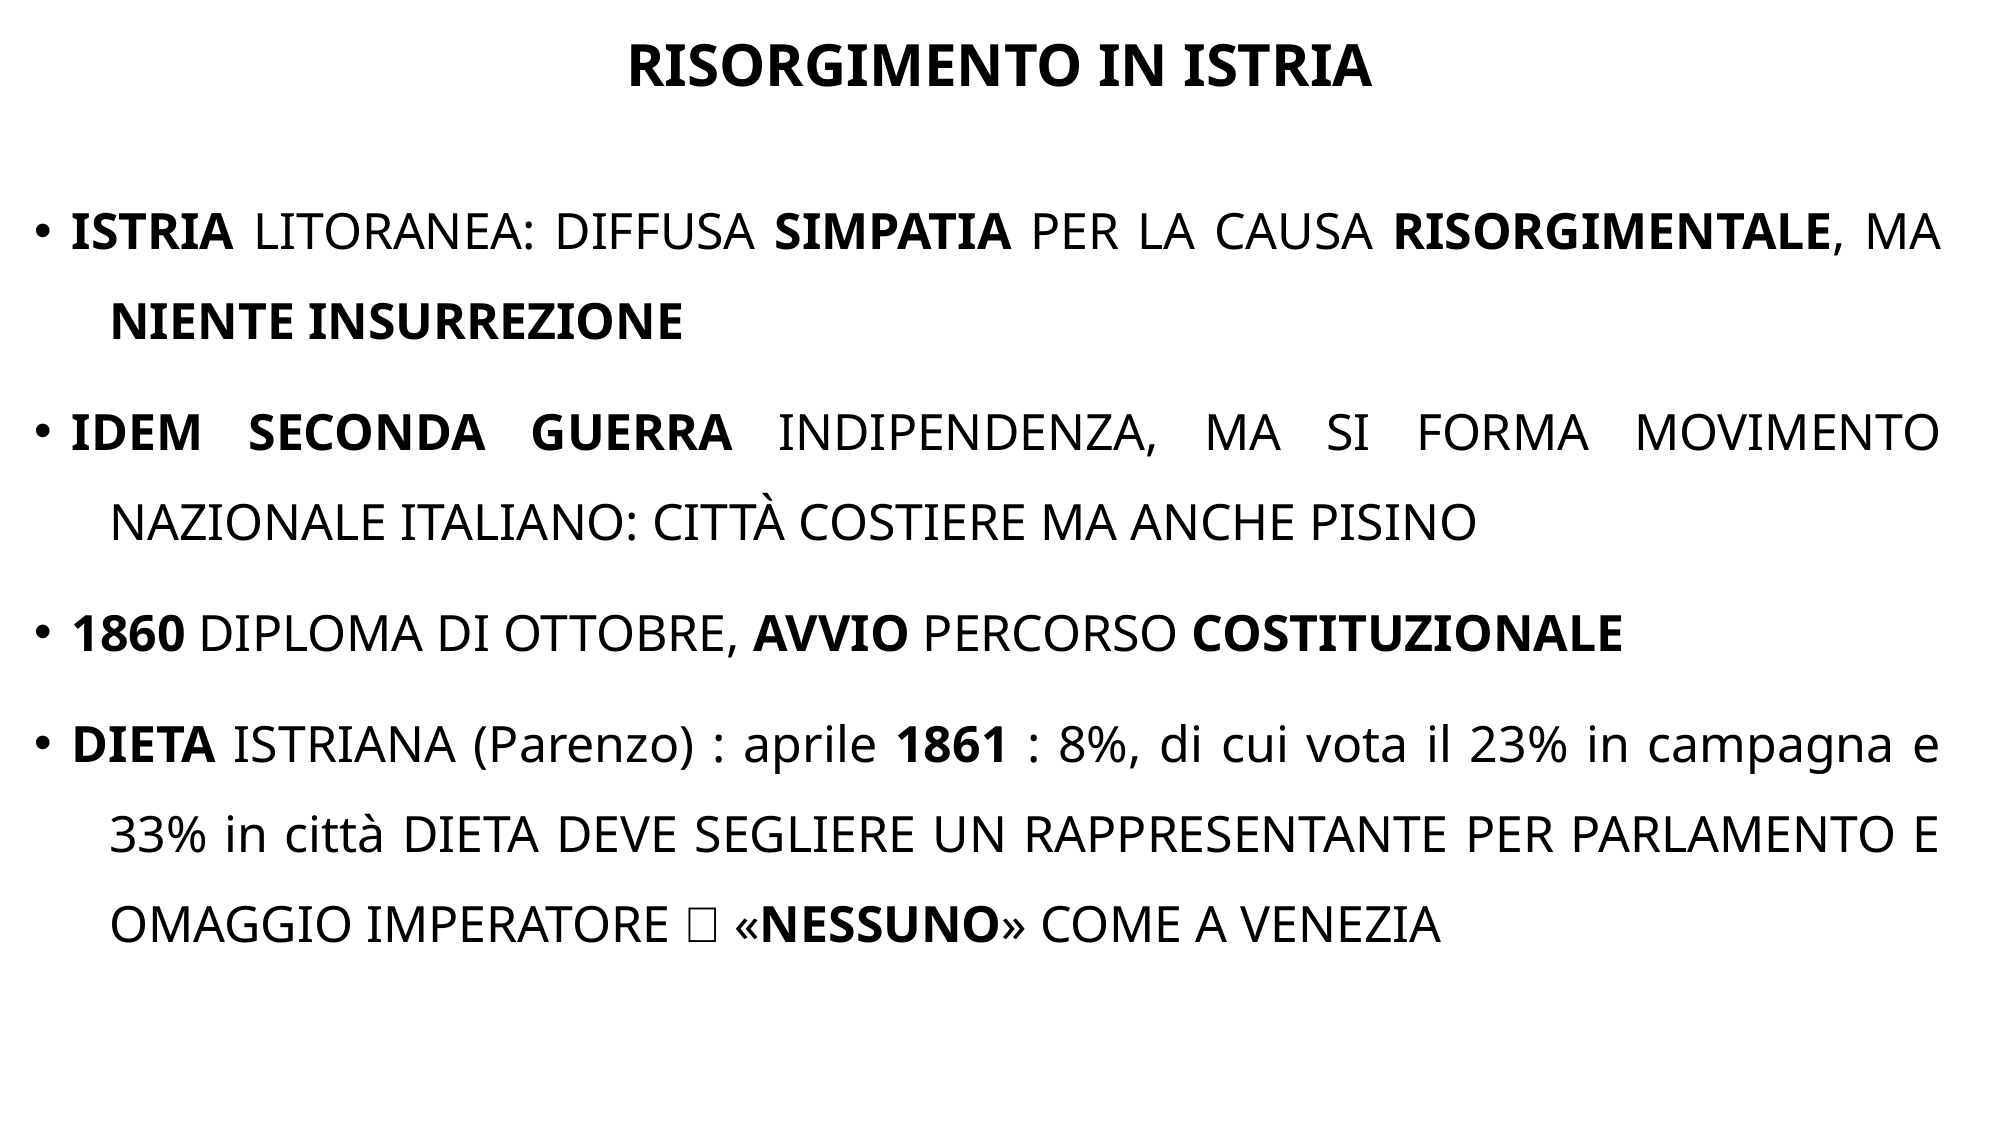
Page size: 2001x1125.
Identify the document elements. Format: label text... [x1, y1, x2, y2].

title RISORGIMENTO IN ISTRIA [137, 23, 1863, 112]
list ISTRIA LITORANEA: DIFFUSA SIMPATIA PER LA CAUSA RISORGIMENTALE, MA NIENTE INSURREZIONE IDEM SECONDA GUERRA INDIPENDENZA, MA SI FORMA MOVIMENTO NAZIONALE ITALIANO: CITTÀ COSTIERE MA ANCHE PISINO 1860 DIPLOMA DI OTTOBRE, AVVIO PERCORSO COSTITUZIONALE DIETA ISTRIANA (Parenzo) : aprile 1861 : 8%, di cui vota il 23% in campagna e 33% in città DIETA DEVE SEGLIERE UN RAPPRESENTANTE PER PARLAMENTO E OMAGGIO IMPERATORE  «NESSUNO» COME A VENEZIA [19, 162, 1957, 1112]
